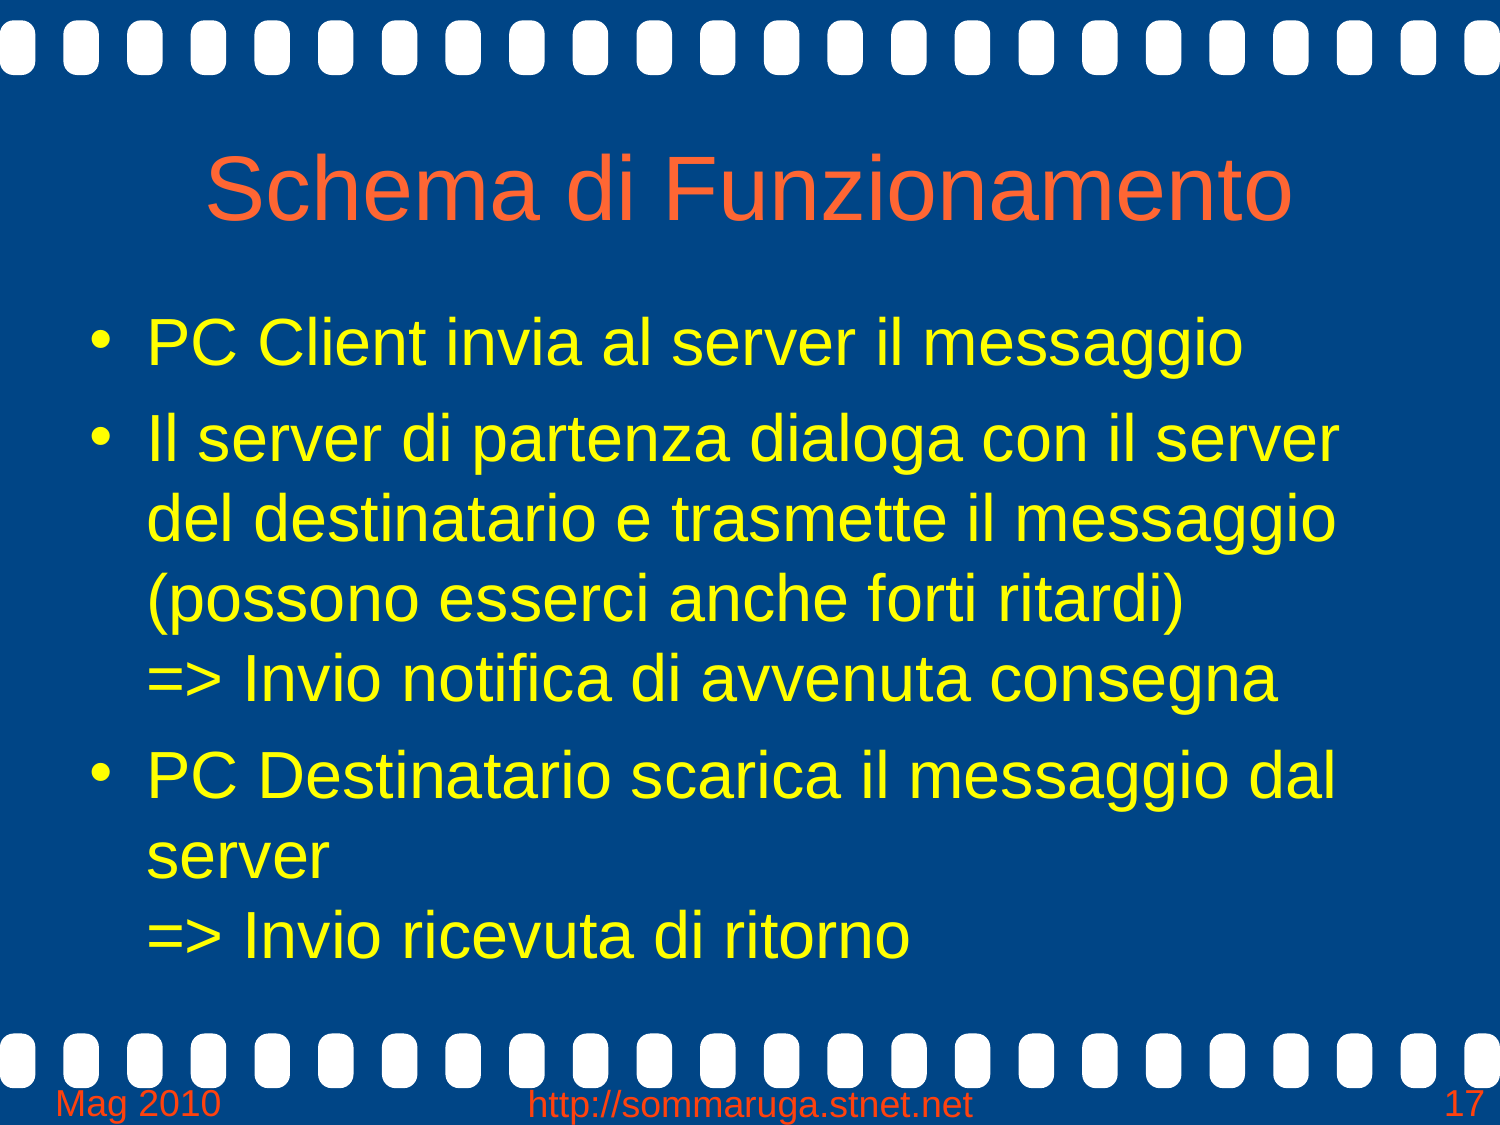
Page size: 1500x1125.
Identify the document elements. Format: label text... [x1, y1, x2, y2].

title Schema di Funzionamento [75, 65, 1426, 290]
list PC Client invia al server il messaggio Il server di partenza dialoga con il server del destinatario e trasmette il messaggio (possono esserci anche forti ritardi) => Invio notifica di avvenuta consegna PC Destinatario scarica il messaggio dal server => Invio ricevuta di ritorno [75, 290, 1426, 1006]
